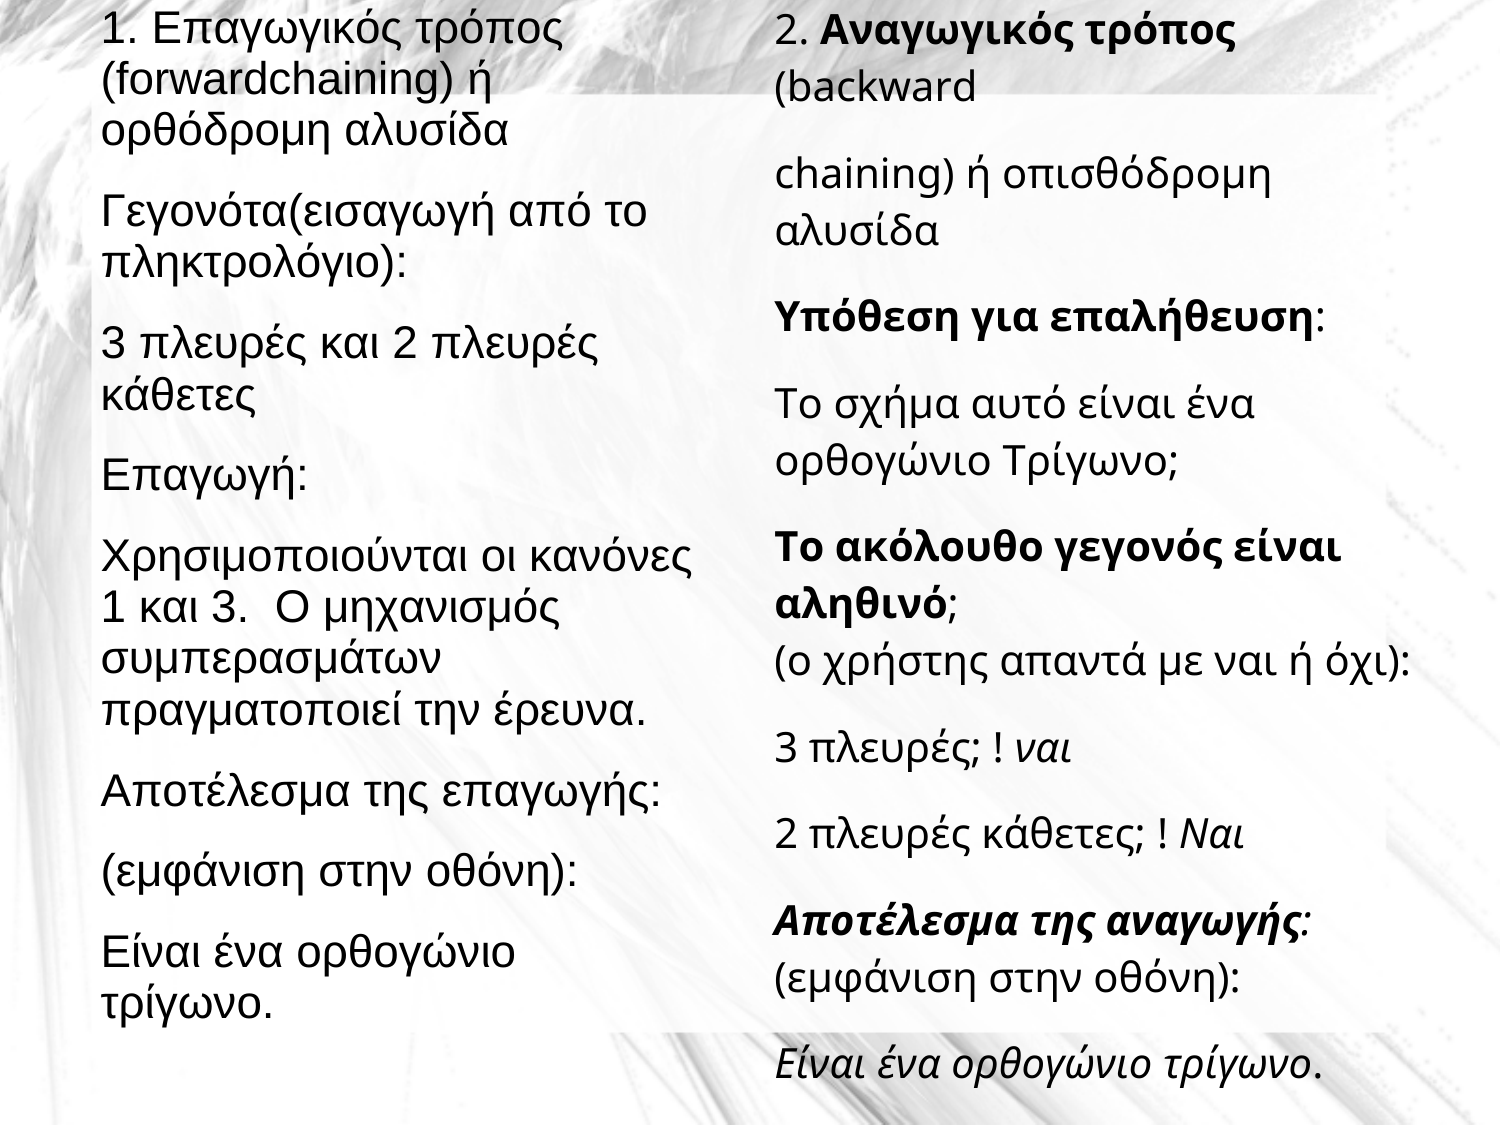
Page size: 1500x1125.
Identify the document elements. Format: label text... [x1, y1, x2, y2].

list 1. Επαγωγικός τρόπος (forwardchaining) ή ορθόδρομη αλυσίδα Γεγονότα(εισαγωγή από το πληκτρολόγιο): 3 πλευρές και 2 πλευρές κάθετες Επαγωγή: Χρησιμοποιούνται οι κανόνες 1 και 3. Ο μηχανισμός συμπερασμάτων πραγματοποιεί την έρευνα. Αποτέλεσμα της επαγωγής: (εμφάνιση στην οθόνη): Είναι ένα ορθογώνιο τρίγωνο. [100, 1, 704, 1125]
picture [0, 0, 1500, 1125]
list 2. Αναγωγικός τρόπος (backward chaining) ή οπισθόδρομη αλυσίδα Υπόθεση για επαλήθευση: Το σχήμα αυτό είναι ένα ορθογώνιο Τρίγωνο; Το ακόλουθο γεγονός είναι αληθινό; (ο χρήστης απαντά με ναι ή όχι): 3 πλευρές; ! ναι 2 πλευρές κάθετες; ! Ναι Αποτέλεσμα της αναγωγής:(εμφάνιση στην οθόνη): Είναι ένα ορθογώνιο τρίγωνο. [774, 0, 1418, 1031]
